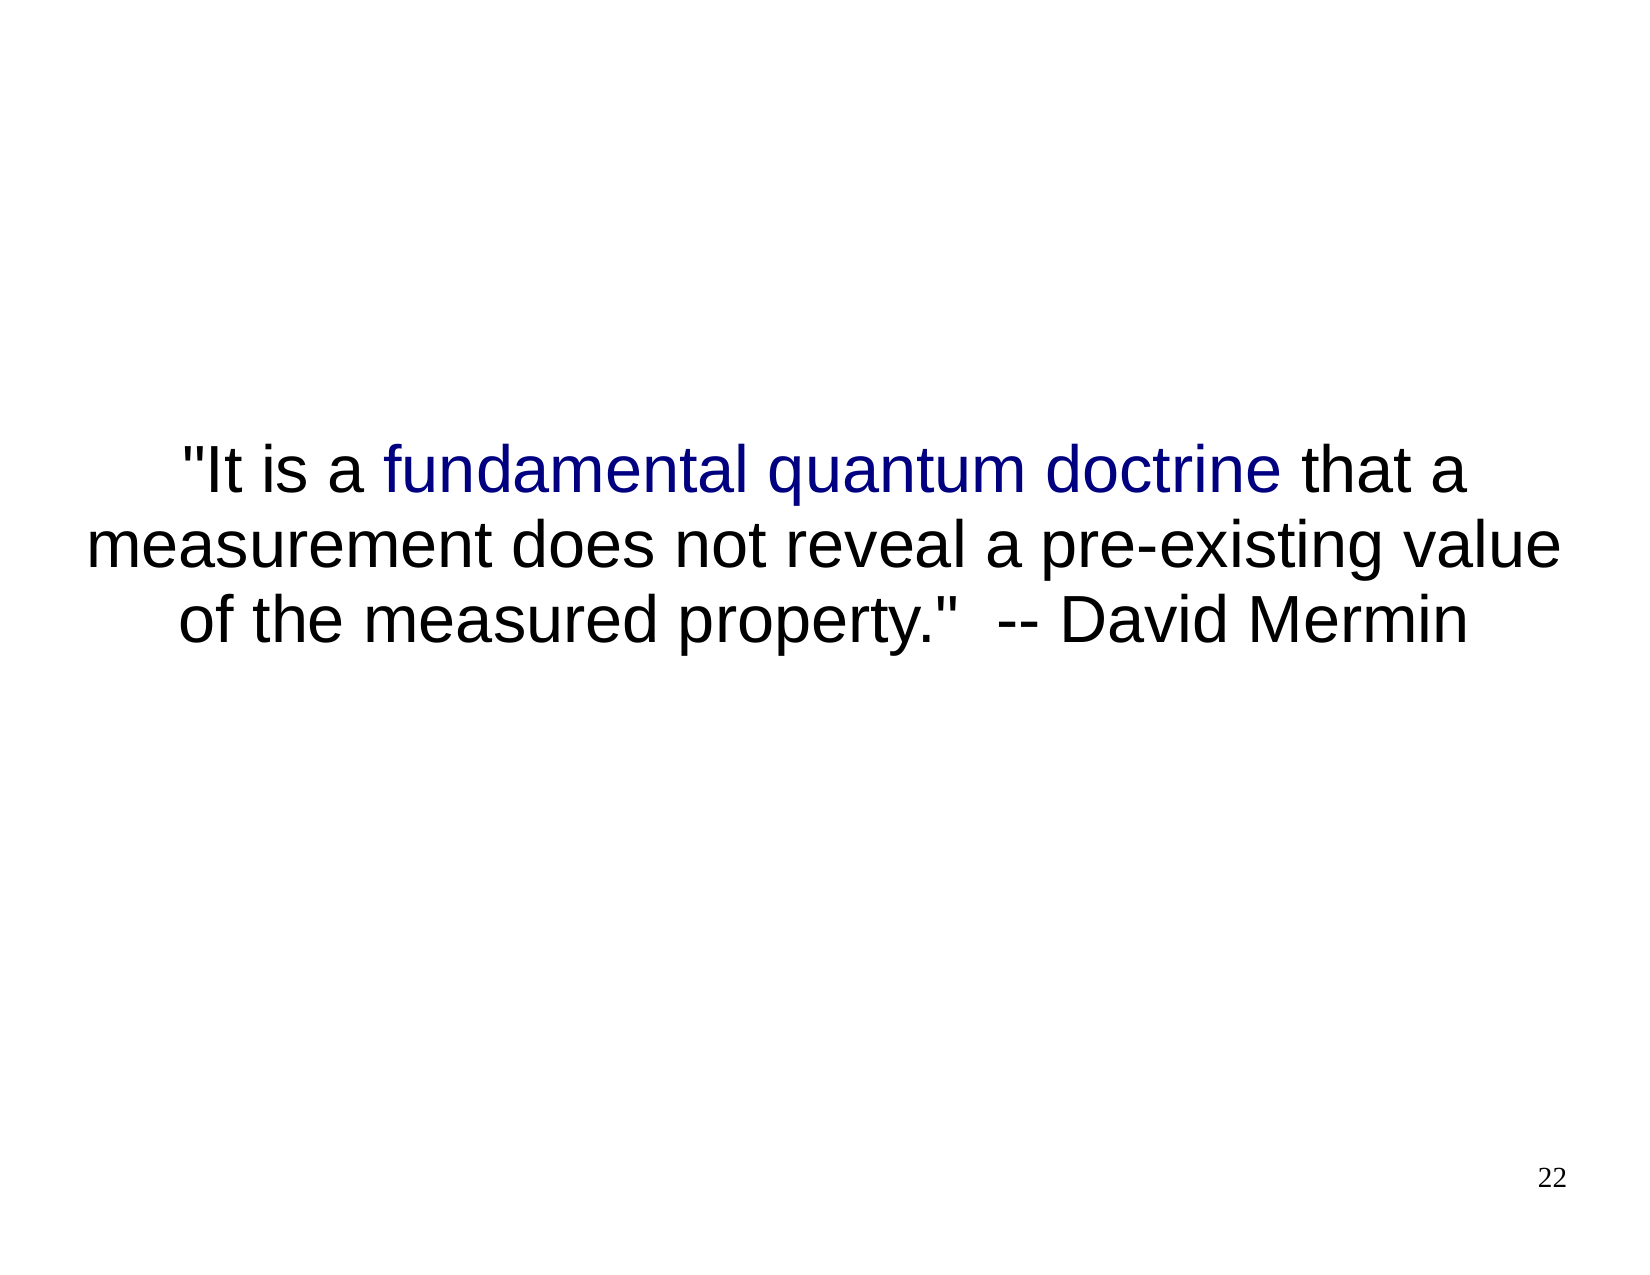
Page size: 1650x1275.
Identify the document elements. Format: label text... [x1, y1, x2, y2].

subtitle "It is a fundamental quantum doctrine that a measurement does not reveal a pre-existing value of the measured property." -- David Mermin [82, 50, 1568, 1038]
